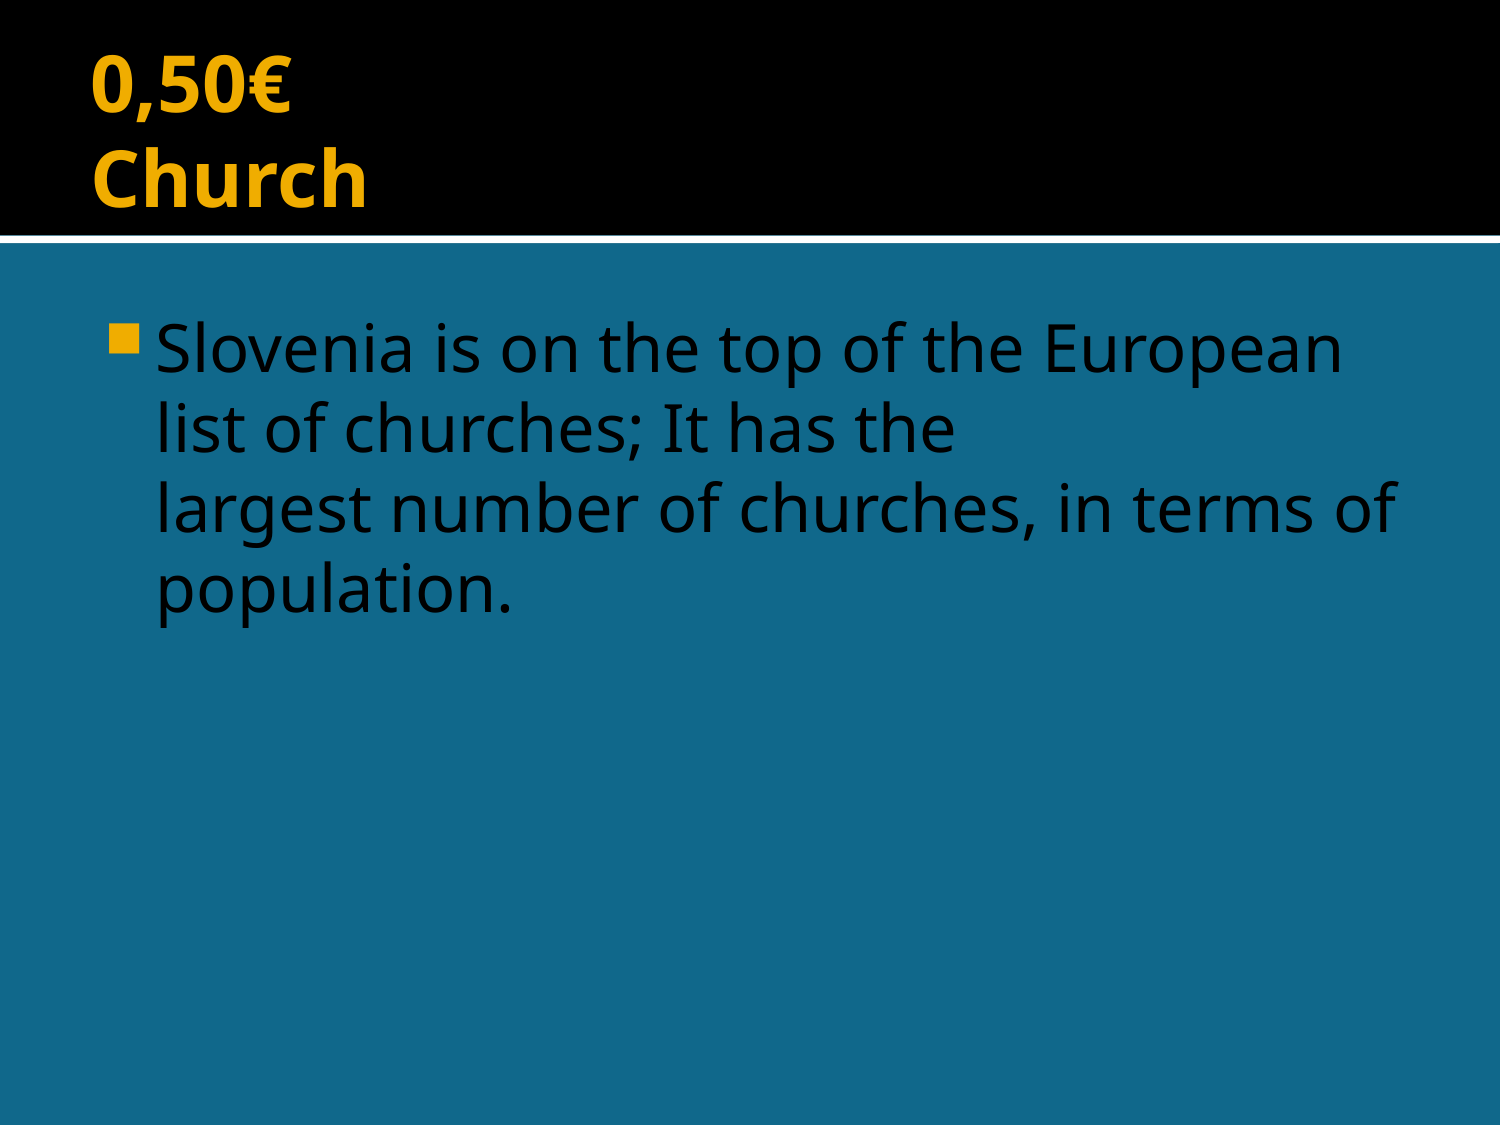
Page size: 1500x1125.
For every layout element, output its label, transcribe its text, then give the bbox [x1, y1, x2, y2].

list Slovenia is on the top of the European list of churches; It has the largest number of churches, in terms of population. [75, 291, 1425, 1050]
title 0,50€ Church [75, 25, 1425, 231]
